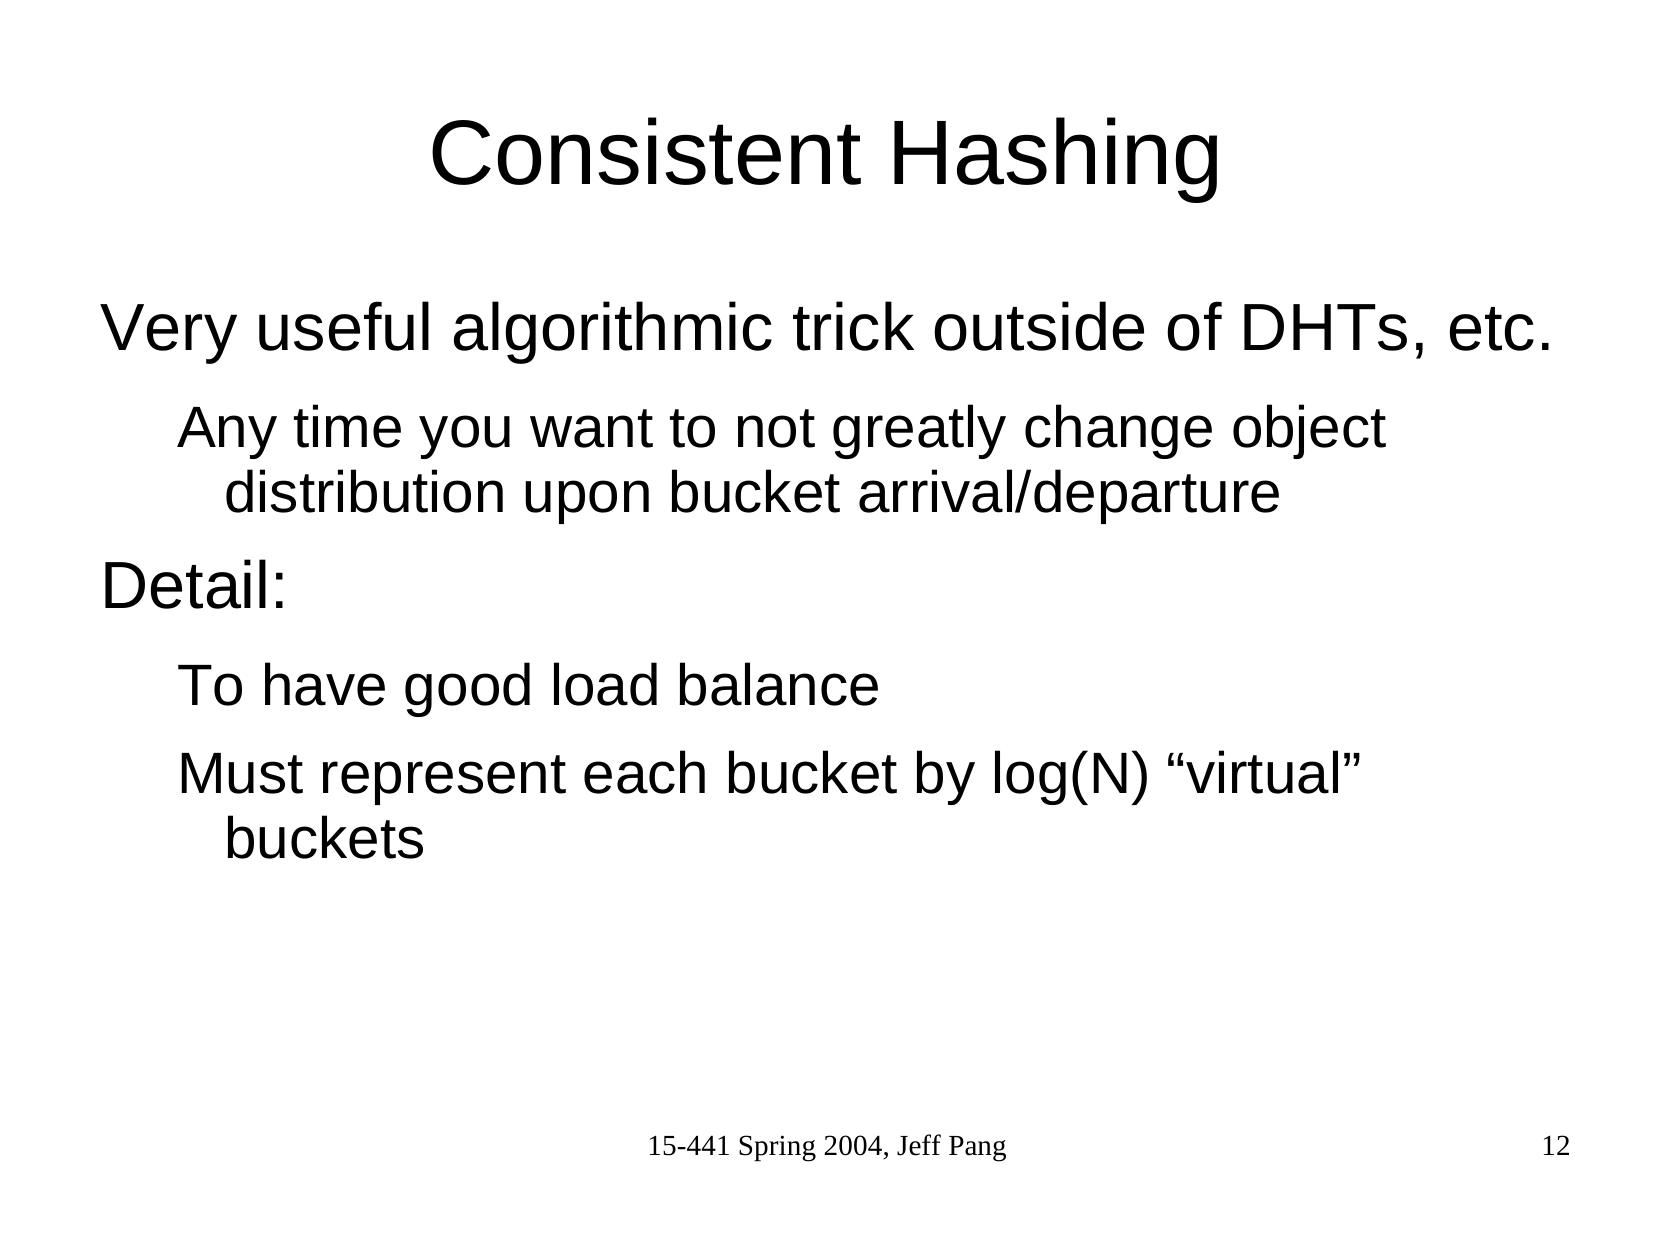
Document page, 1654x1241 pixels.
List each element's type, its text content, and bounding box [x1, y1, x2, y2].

list Very useful algorithmic trick outside of DHTs, etc. Any time you want to not greatly change object distribution upon bucket arrival/departure Detail: To have good load balance Must represent each bucket by log(N) “virtual” buckets [82, 290, 1571, 1094]
title Consistent Hashing [82, 56, 1571, 250]
